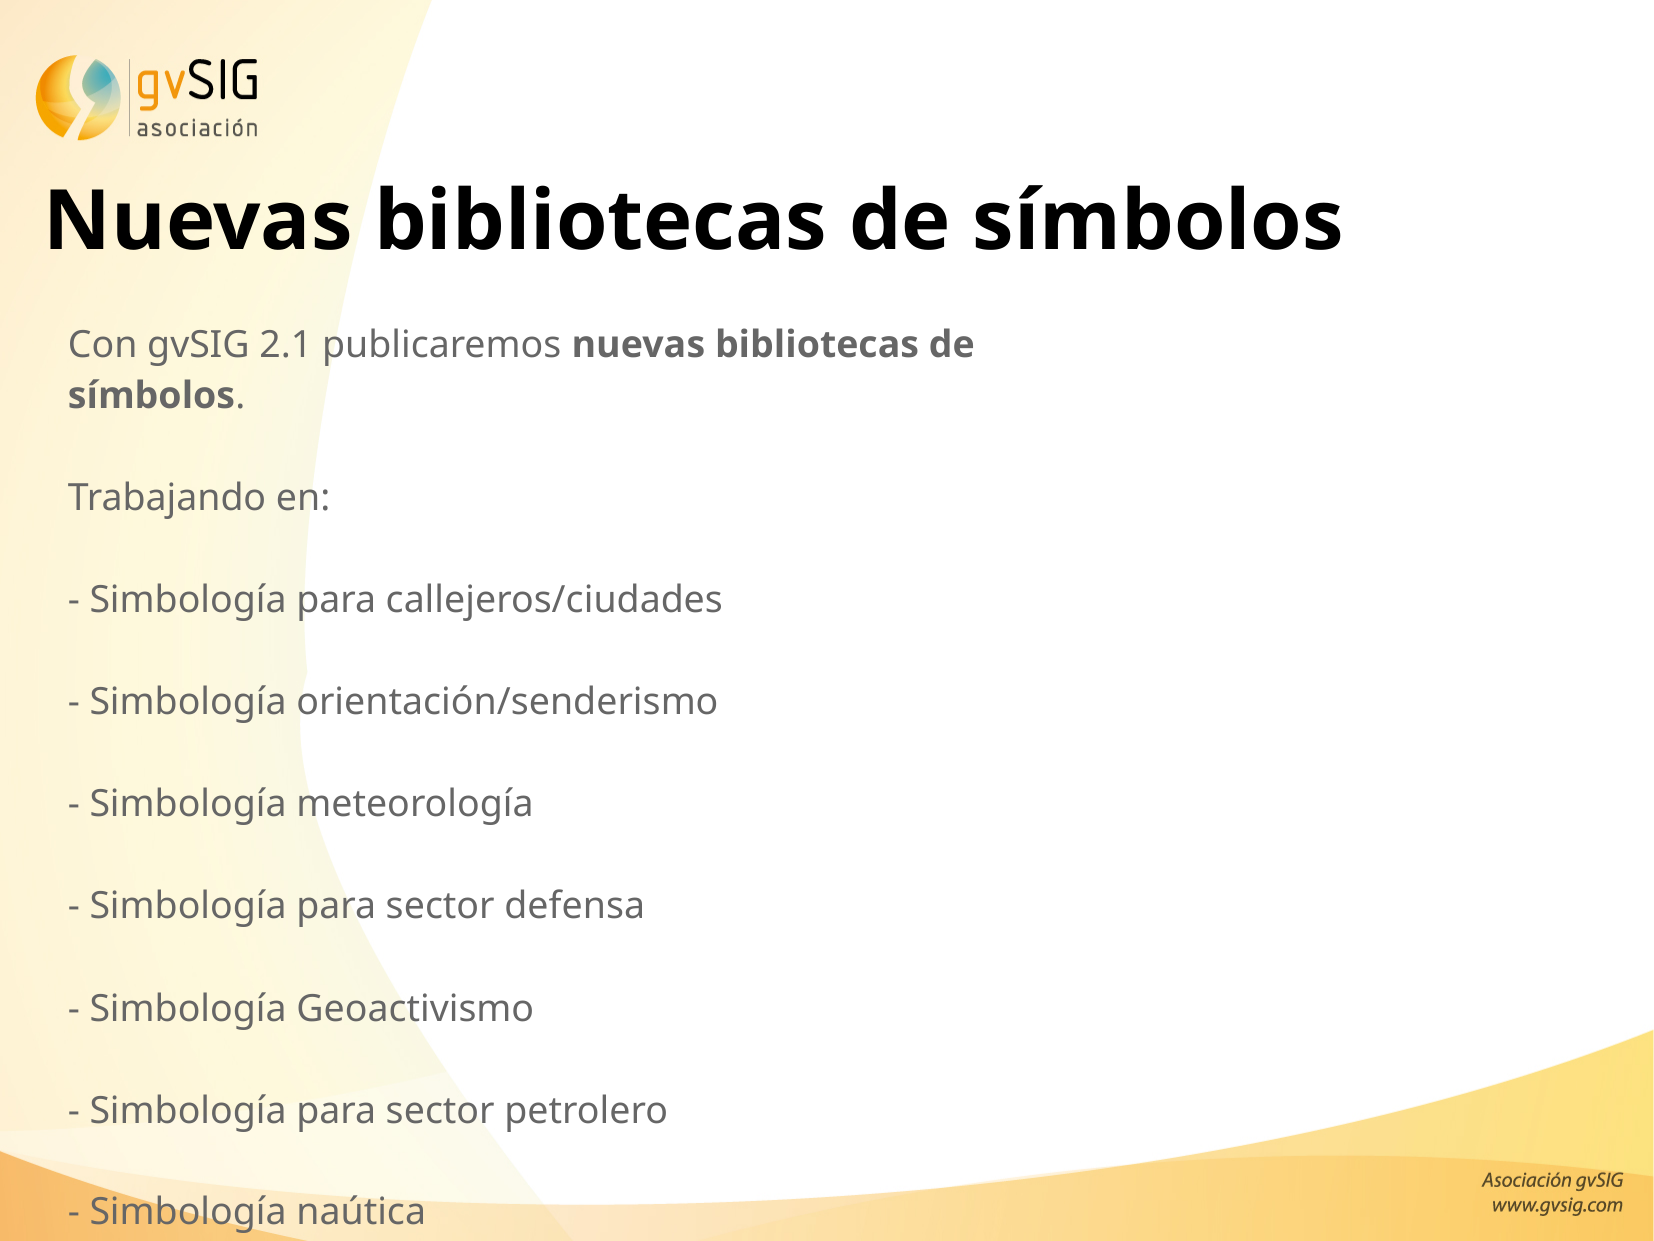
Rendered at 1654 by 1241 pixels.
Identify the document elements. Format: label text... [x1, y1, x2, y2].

text_box Con gvSIG 2.1 publicaremos nuevas bibliotecas de símbolos. Trabajando en: - Simbología para callejeros/ciudades - Simbología orientación/senderismo - Simbología meteorología - Simbología para sector defensa - Simbología Geoactivismo - Simbología para sector petrolero - Simbología naútica - Simbología Geológica [53, 310, 1016, 1214]
picture [0, 0, 1654, 1241]
title Nuevas bibliotecas de símbolos [43, 170, 1531, 265]
